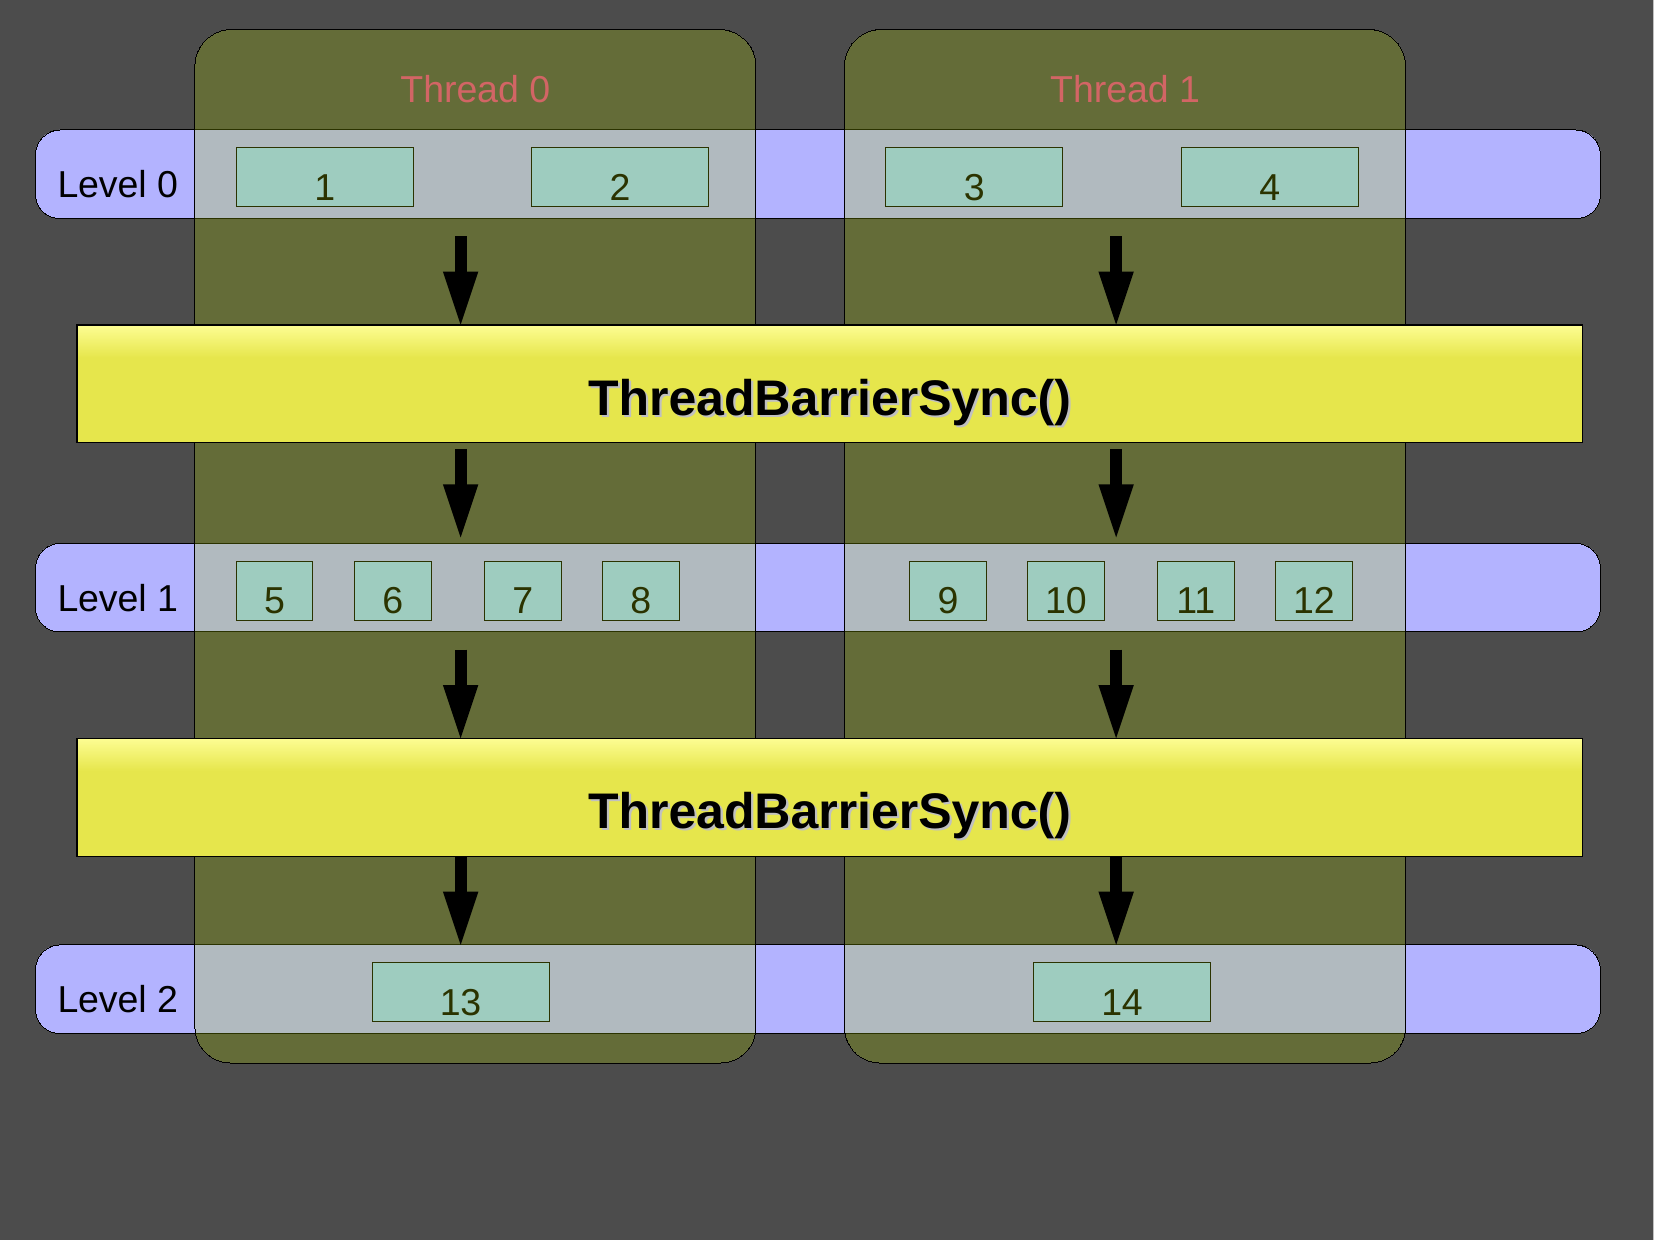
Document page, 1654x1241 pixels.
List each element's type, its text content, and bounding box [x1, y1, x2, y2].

text_box Level 2 [756, 944, 845, 1034]
text_box Level 0 [756, 129, 844, 219]
text_box ThreadBarrierSync() [76, 738, 1583, 857]
text_box Thread 0 [194, 443, 756, 738]
text_box Thread 1 [844, 443, 1406, 738]
text_box Level 2 [1405, 944, 1601, 1034]
text_box Level 1 [35, 543, 194, 632]
text_box Level 1 [1406, 543, 1601, 632]
text_box Level 0 [1406, 129, 1601, 219]
text_box Level 0 [35, 129, 194, 219]
text_box Thread 0 [194, 29, 756, 324]
text_box Level 2 [35, 944, 195, 1034]
text_box ThreadBarrierSync() [76, 324, 1583, 443]
text_box Thread 0 [194, 857, 756, 1064]
text_box Thread 1 [844, 29, 1406, 324]
text_box Thread 1 [844, 857, 1406, 1064]
text_box Level 1 [756, 543, 844, 632]
